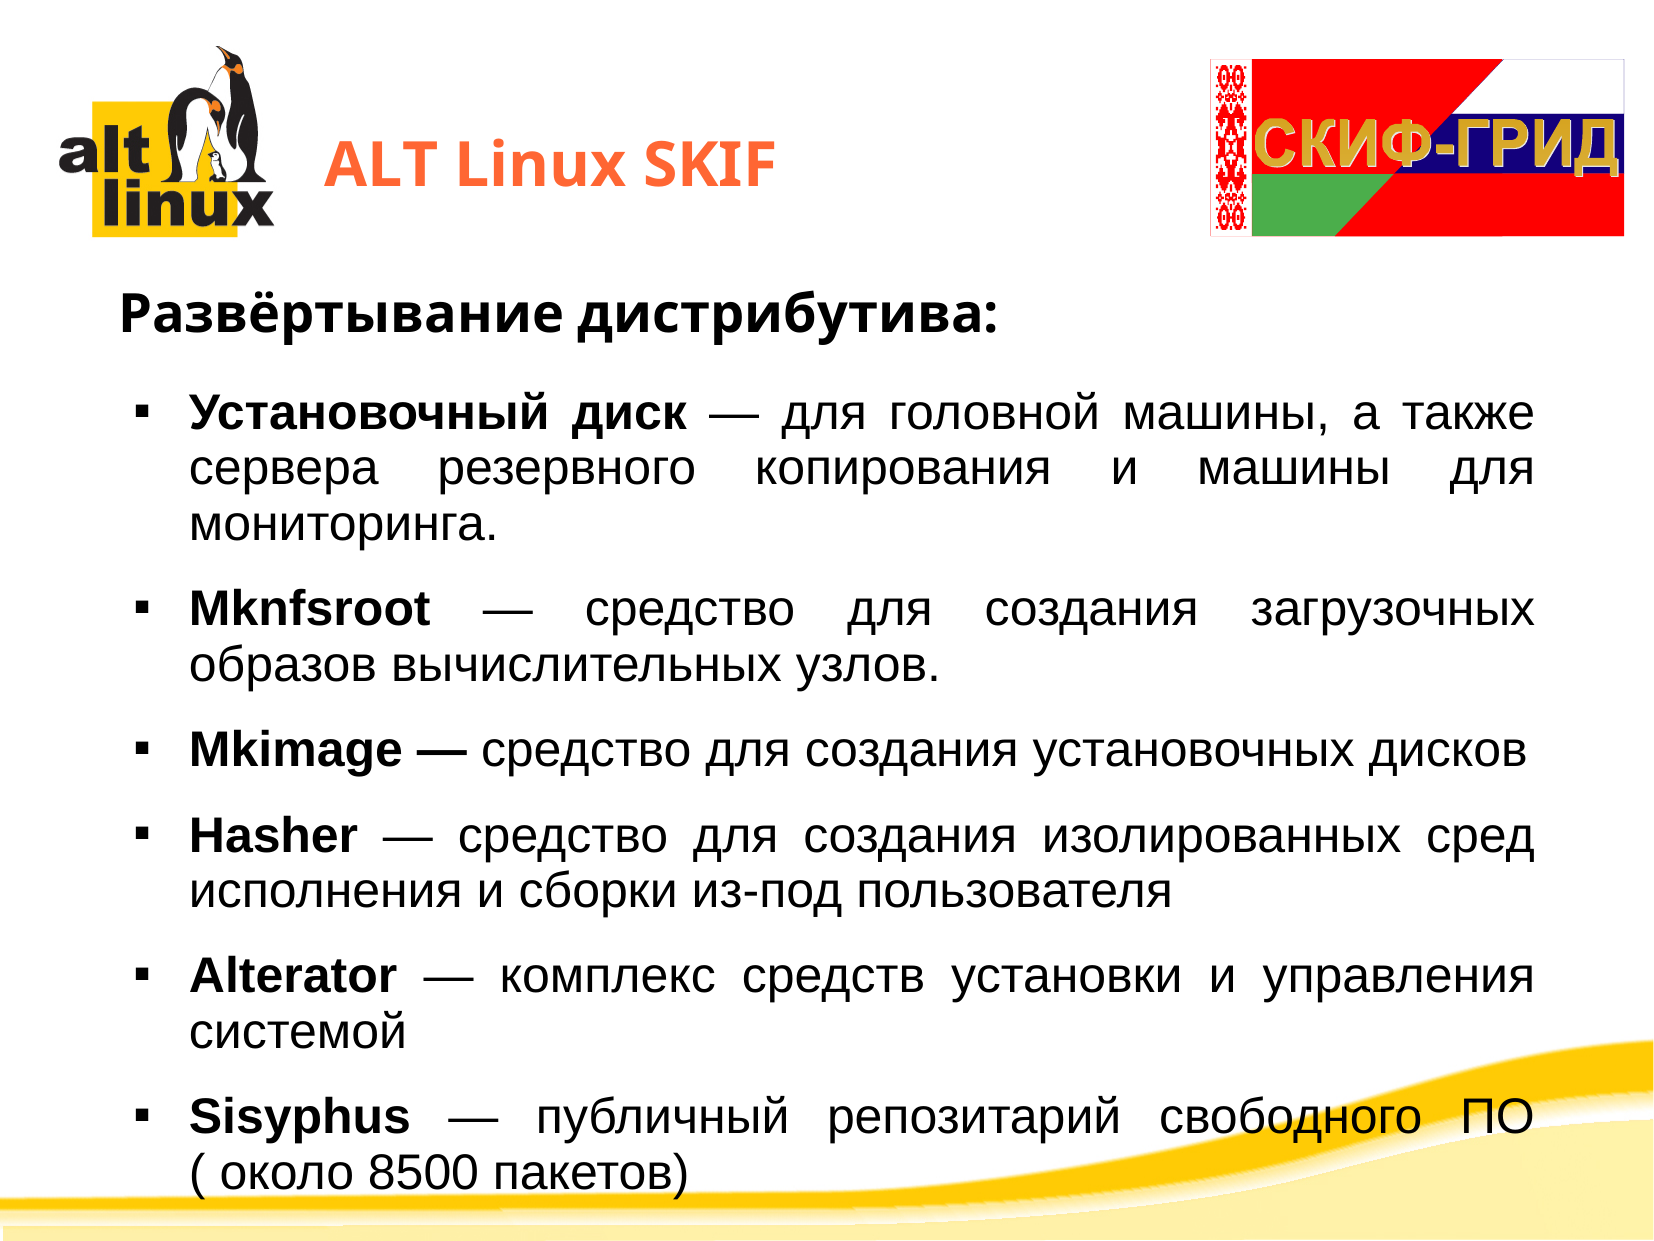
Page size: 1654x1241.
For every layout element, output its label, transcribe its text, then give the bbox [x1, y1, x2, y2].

title ALT Linux SKIF [324, 88, 1210, 237]
title Развёртывание дистрибутива: [118, 237, 1536, 386]
list Установочный диск — для головной машины, а также сервера резервного копирования и машины для мониторинга. Mknfsroot — средство для создания загрузочных образов вычислительных узлов. Mkimage — средство для создания установочных дисков Hasher — средство для создания изолированных сред исполнения и сборки из-под пользователя Alterator — комплекс средств установки и управления системой Sisyphus — публичный репозитарий свободного ПО ( около 8500 пакетов) [118, 386, 1536, 1165]
picture [0, 0, 1654, 1241]
